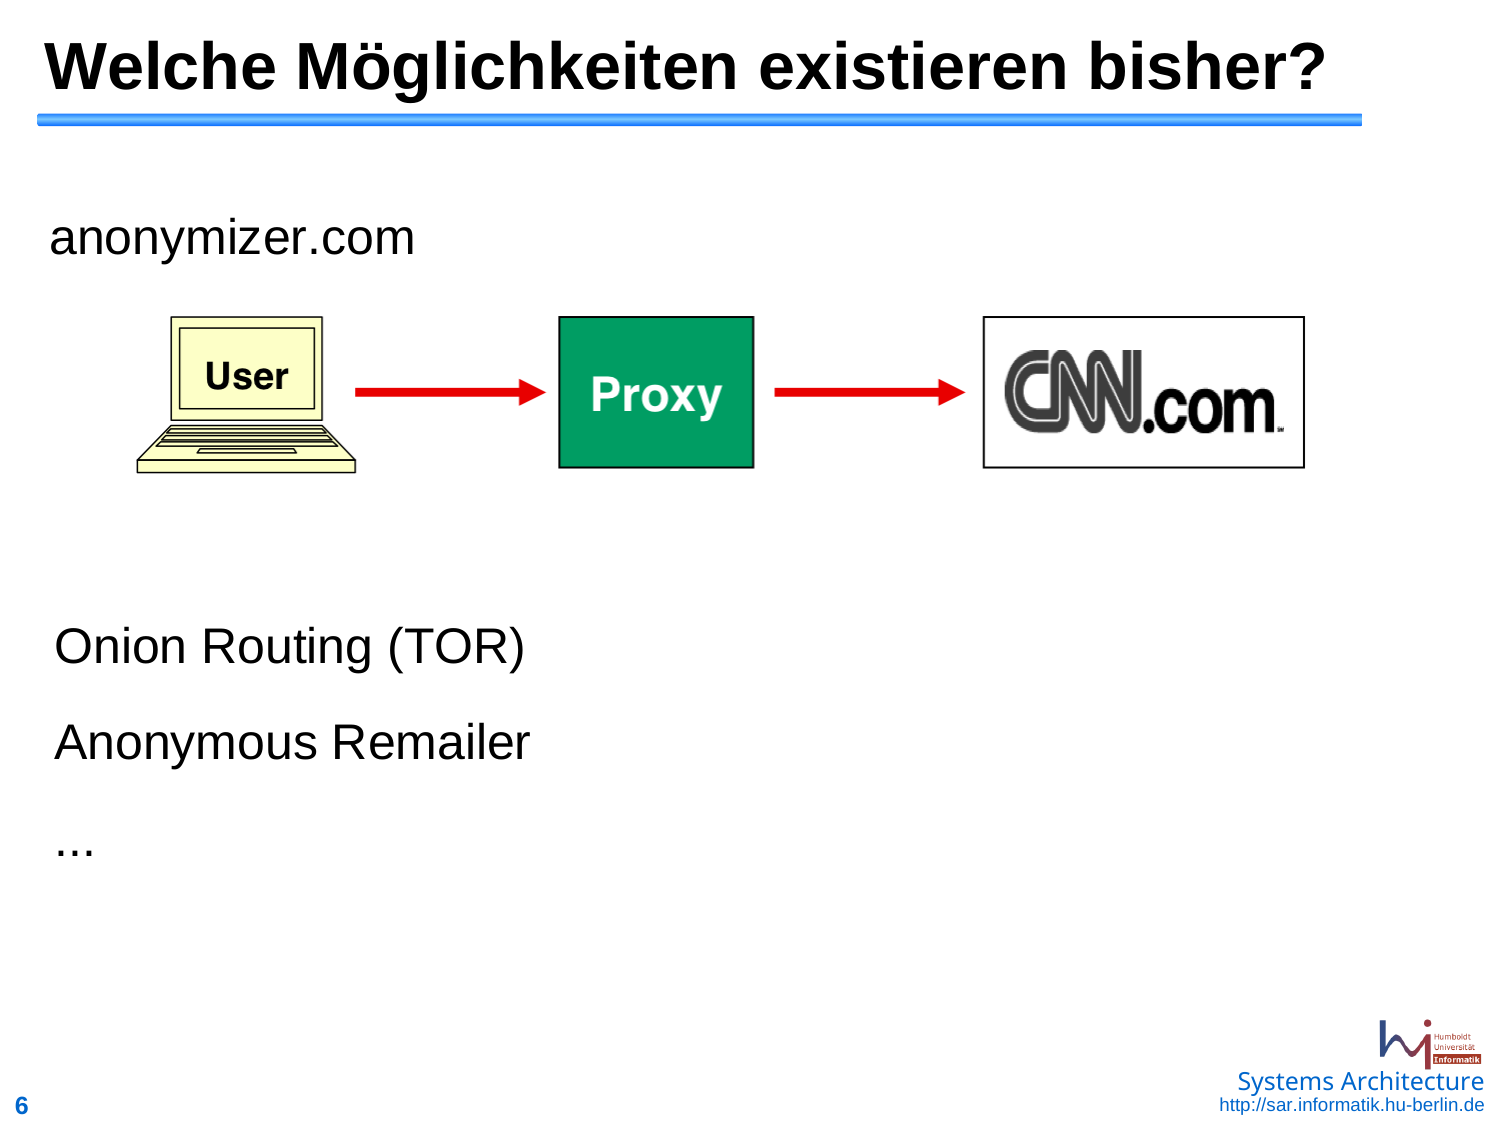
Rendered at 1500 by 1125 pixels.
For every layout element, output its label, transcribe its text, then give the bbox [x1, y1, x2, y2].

list anonymizer.com [34, 174, 1452, 296]
title Welche Möglichkeiten existieren bisher? [29, 20, 1500, 114]
list Onion Routing (TOR) Anonymous Remailer ... [39, 583, 1457, 848]
picture [1376, 1016, 1483, 1071]
picture [100, 290, 1359, 502]
